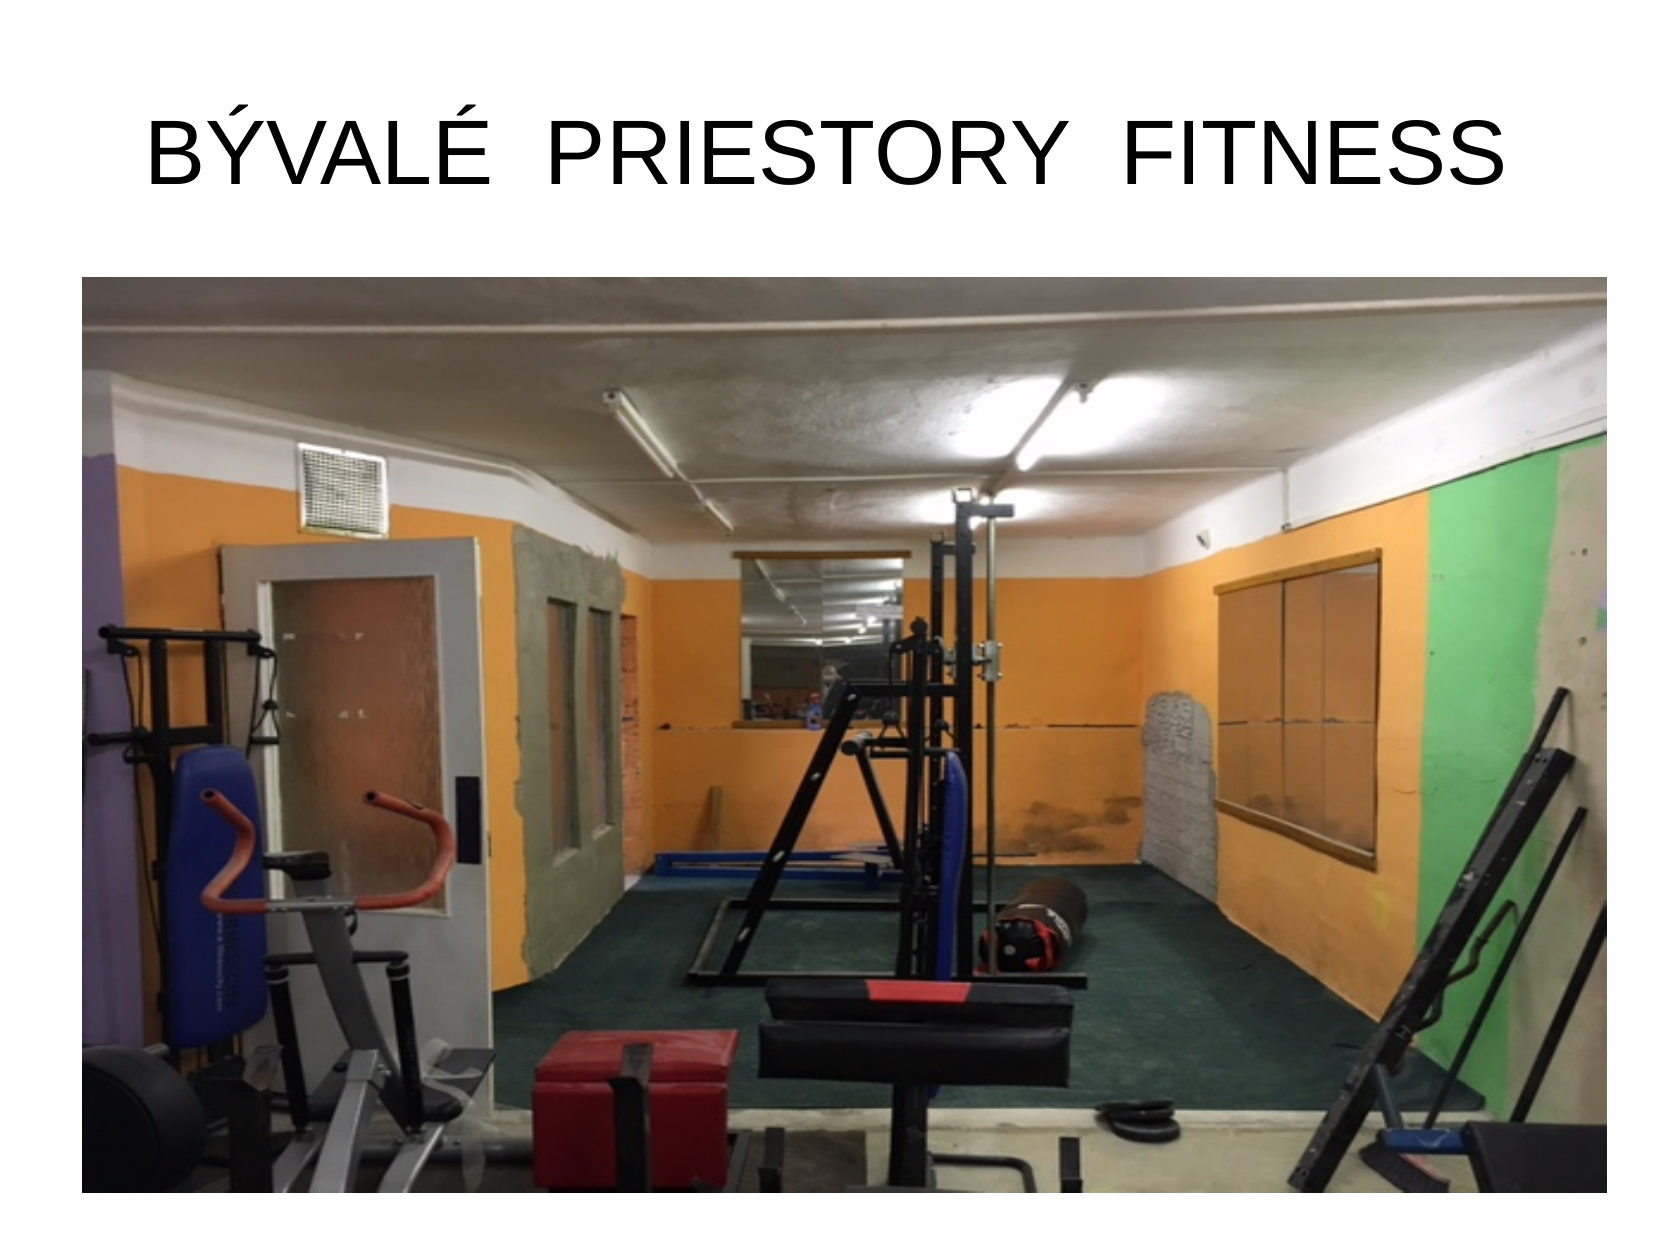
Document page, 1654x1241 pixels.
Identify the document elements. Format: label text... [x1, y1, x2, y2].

title BÝVALÉ PRIESTORY FITNESS [82, 49, 1571, 257]
picture [82, 277, 1607, 1193]
